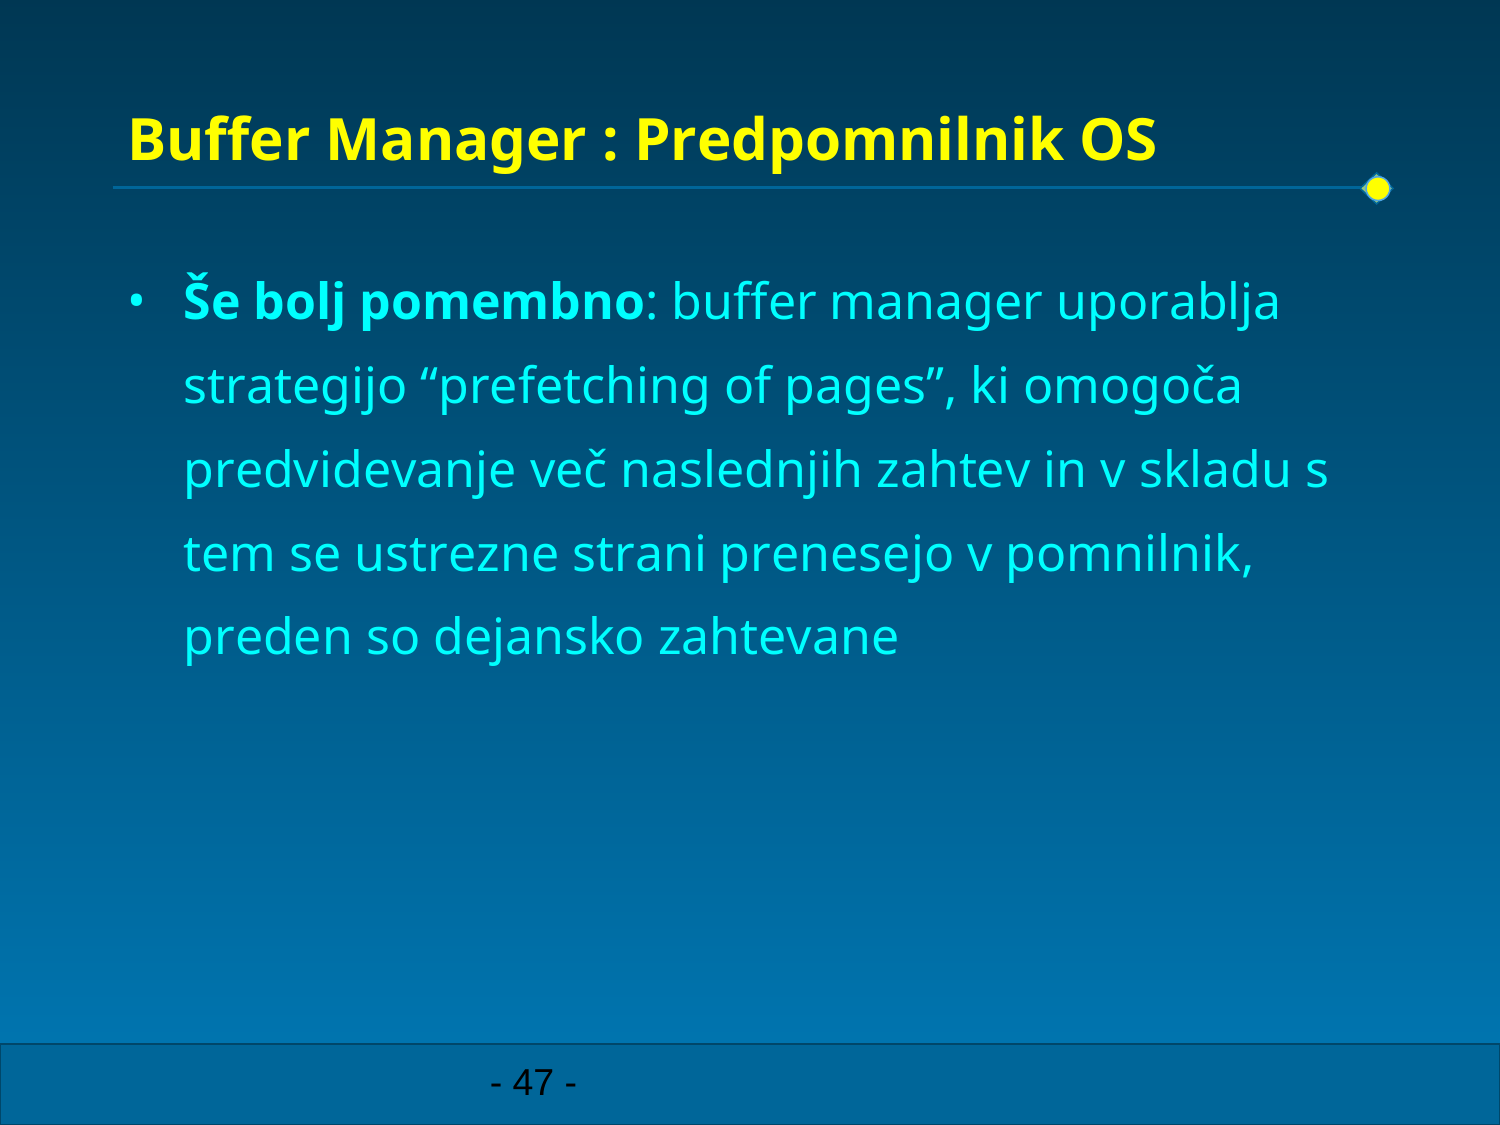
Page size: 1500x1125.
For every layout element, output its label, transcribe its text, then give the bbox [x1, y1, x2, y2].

list Še bolj pomembno: buffer manager uporablja strategijo “prefetching of pages”, ki omogoča predvidevanje več naslednjih zahtev in v skladu s tem se ustrezne strani prenesejo v pomnilnik, preden so dejansko zahtevane [112, 237, 1388, 963]
title Buffer Manager : Predpomnilnik OS [112, 94, 1388, 181]
